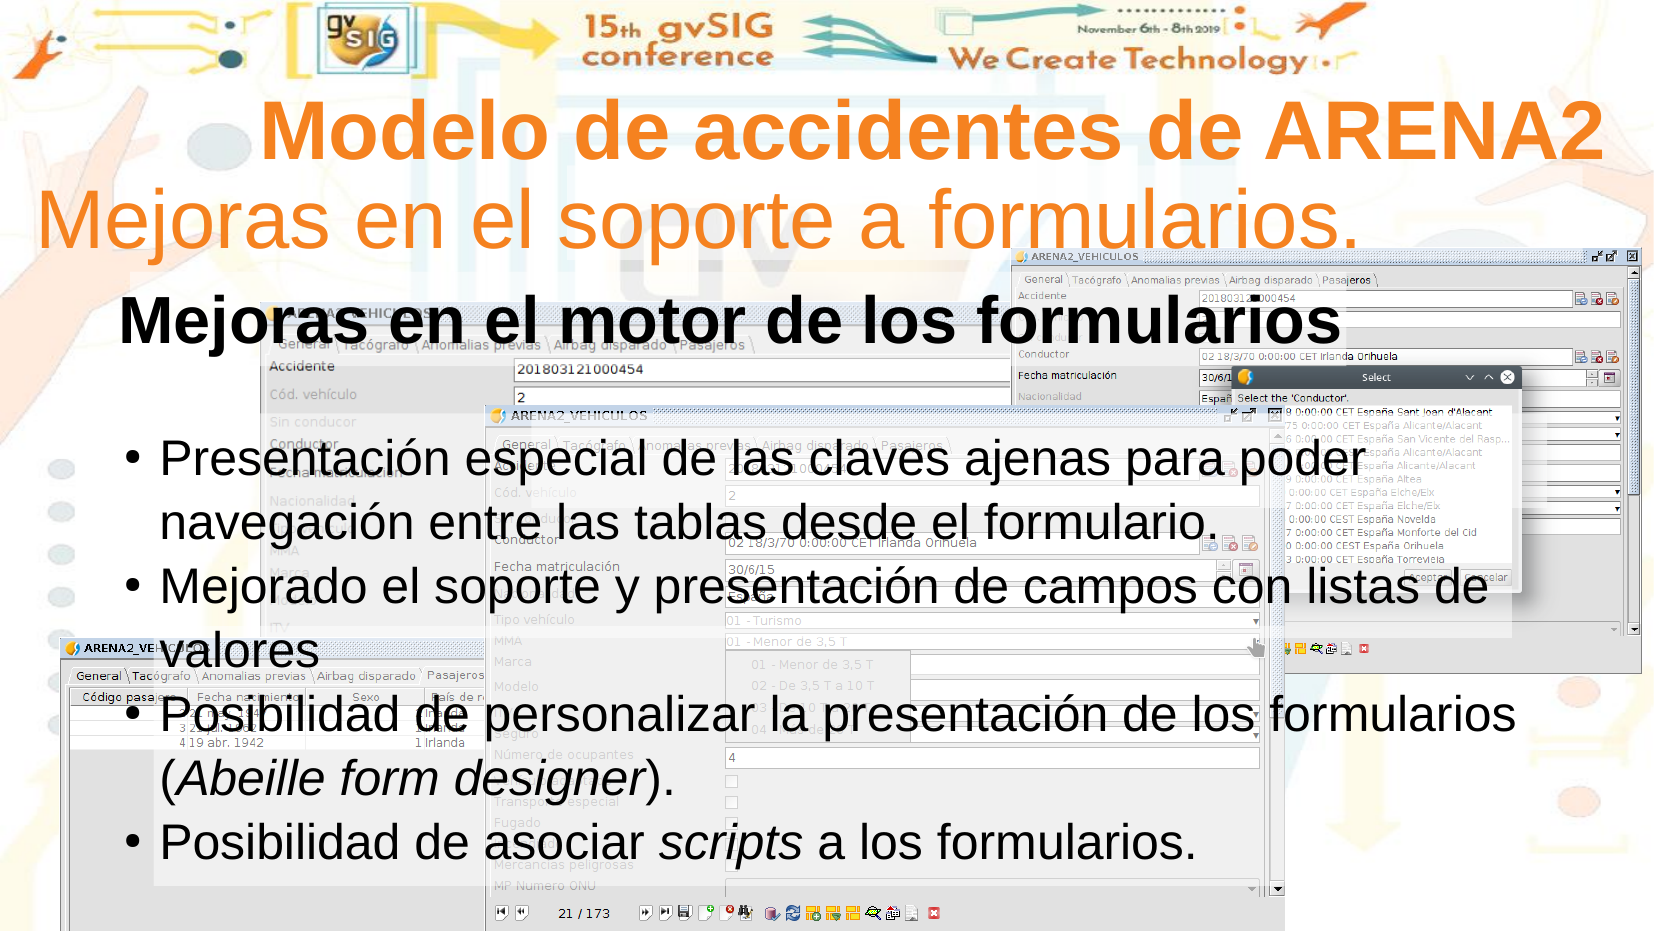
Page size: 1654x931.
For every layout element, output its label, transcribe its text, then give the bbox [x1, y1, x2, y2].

picture [0, 0, 1654, 931]
title Mejoras en el soporte a formularios. [35, 166, 1616, 272]
title Modelo de accidentes de ARENA2 [47, 84, 1607, 166]
subtitle Mejoras en el motor de los formularios Presentación especial de las claves ajenas para poder navegación entre las tablas desde el formulario. Mejorado el soporte y presentación de campos con listas de valores Posibilidad de personalizar la presentación de los formularios (Abeille form designer). Posibilidad de asociar scripts a los formularios. [82, 272, 1571, 930]
